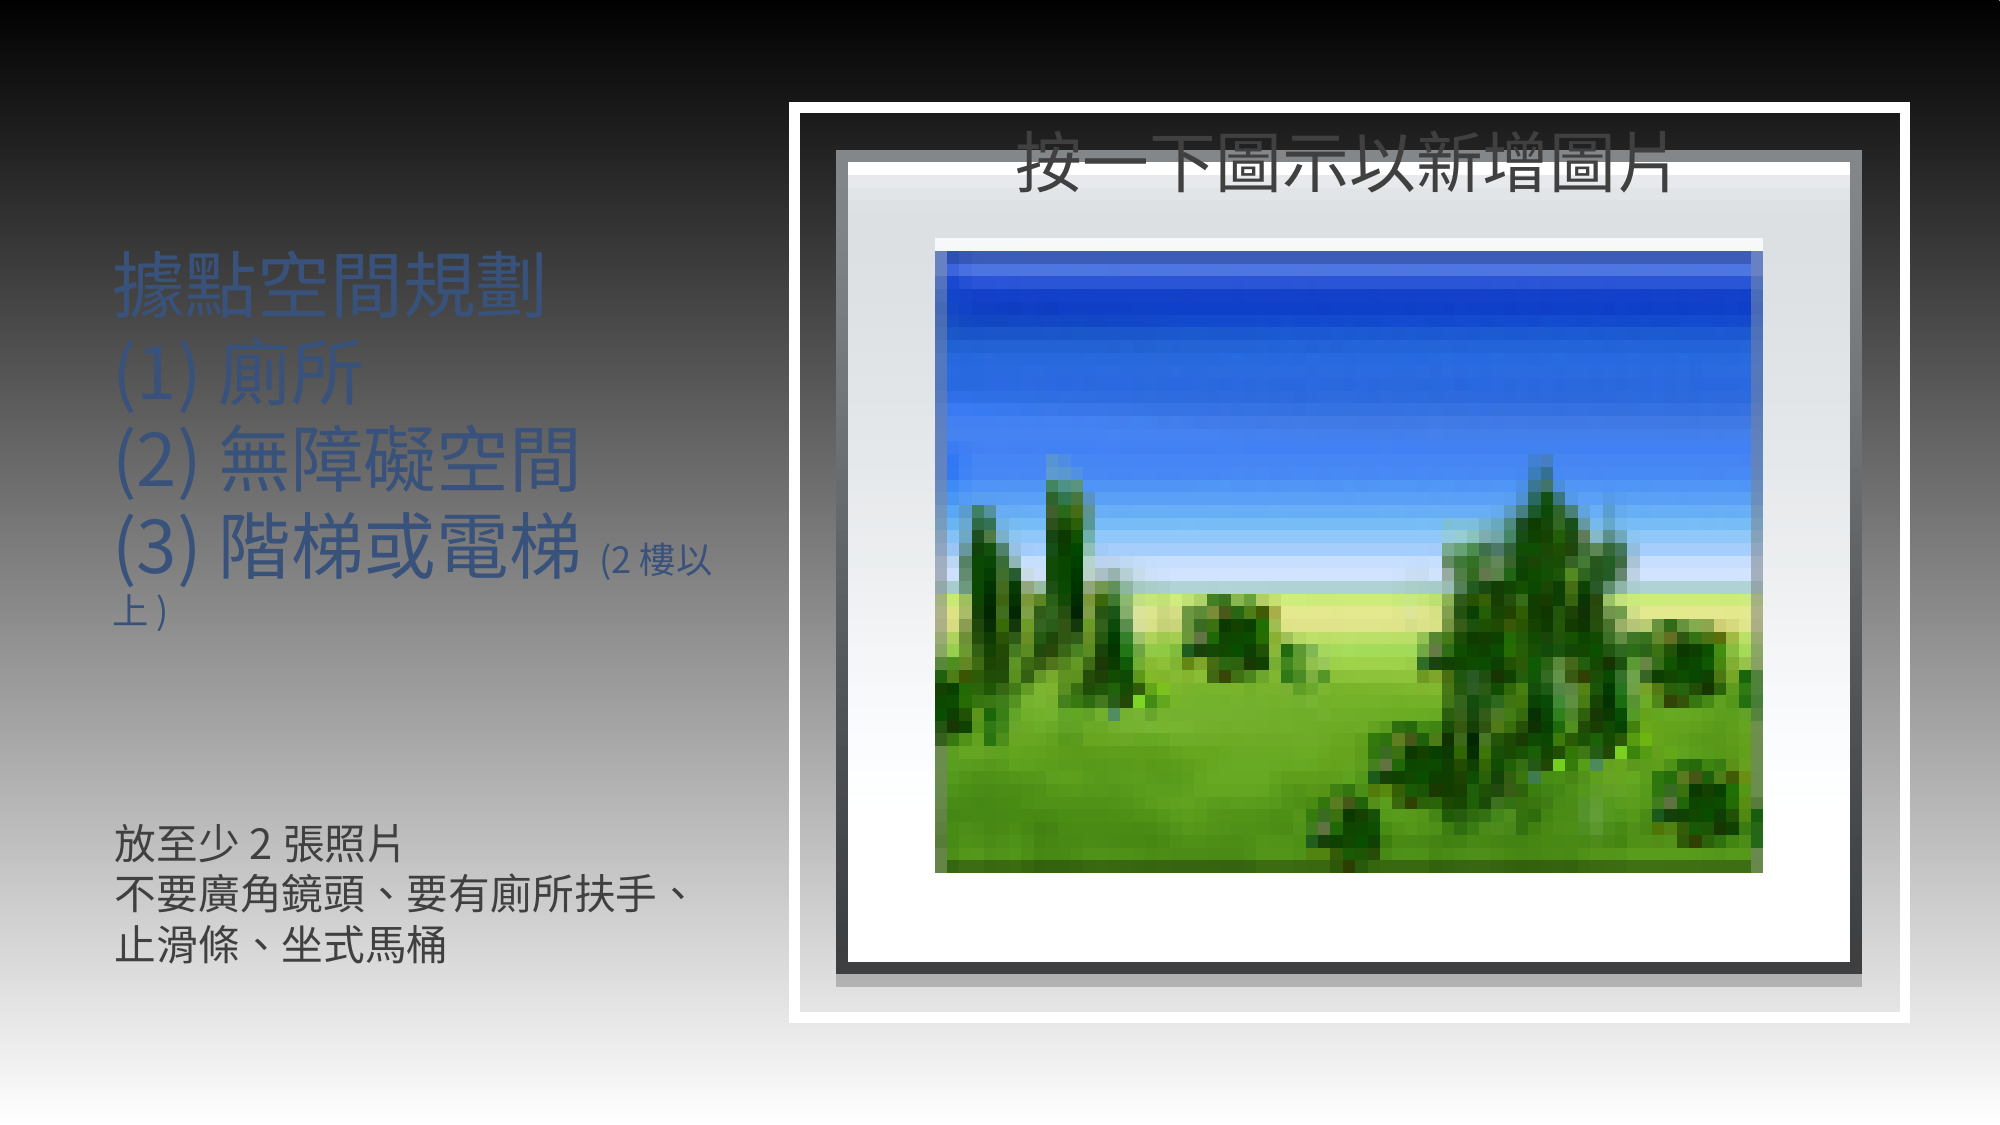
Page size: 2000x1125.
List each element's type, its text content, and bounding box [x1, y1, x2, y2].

list 放至少2張照片 不要廣角鏡頭、要有廁所扶手、止滑條、坐式馬桶 [99, 810, 750, 1013]
title 據點空間規劃 (1)廁所 (2)無障礙空間 (3)階梯或電梯(2樓以上) [97, 231, 748, 640]
picture [799, 112, 1900, 1013]
